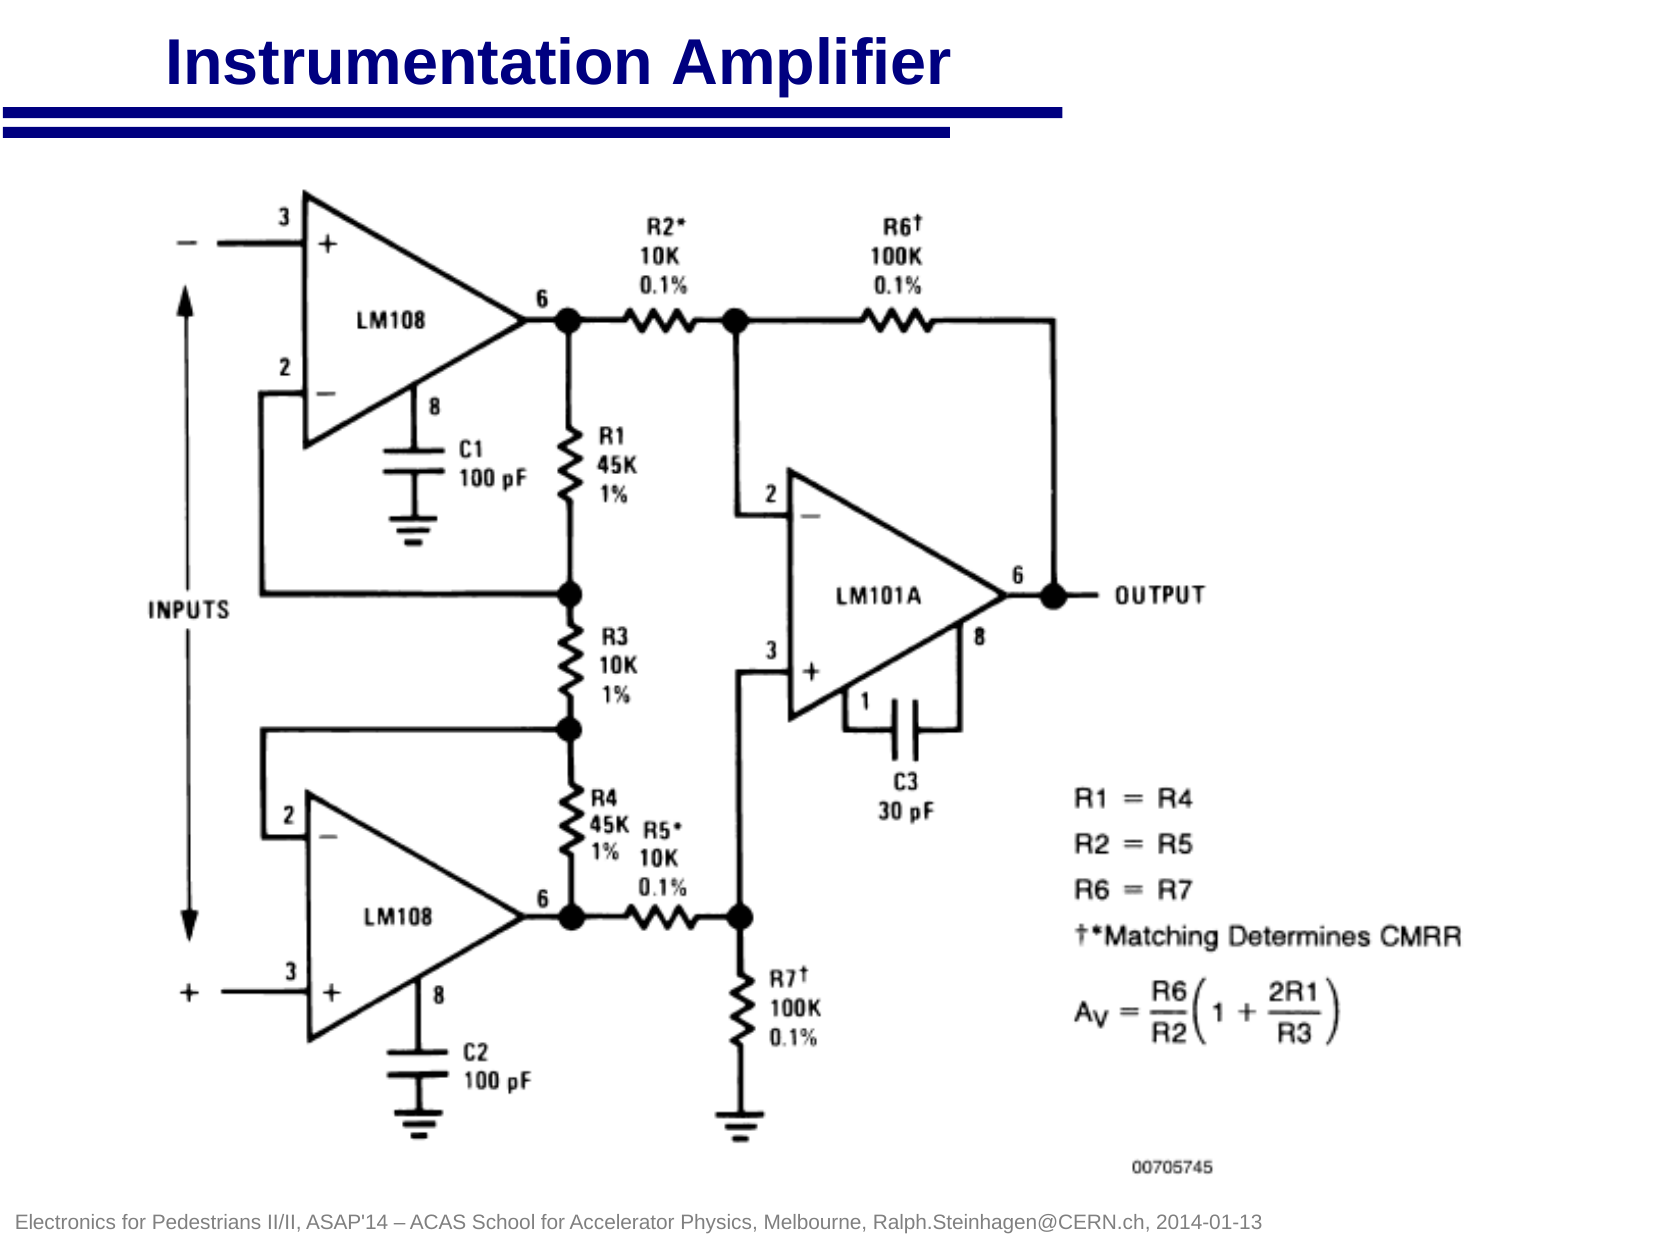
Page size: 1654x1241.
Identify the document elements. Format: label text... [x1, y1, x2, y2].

picture [87, 174, 1498, 1192]
title Instrumentation Amplifier [165, 0, 1323, 124]
